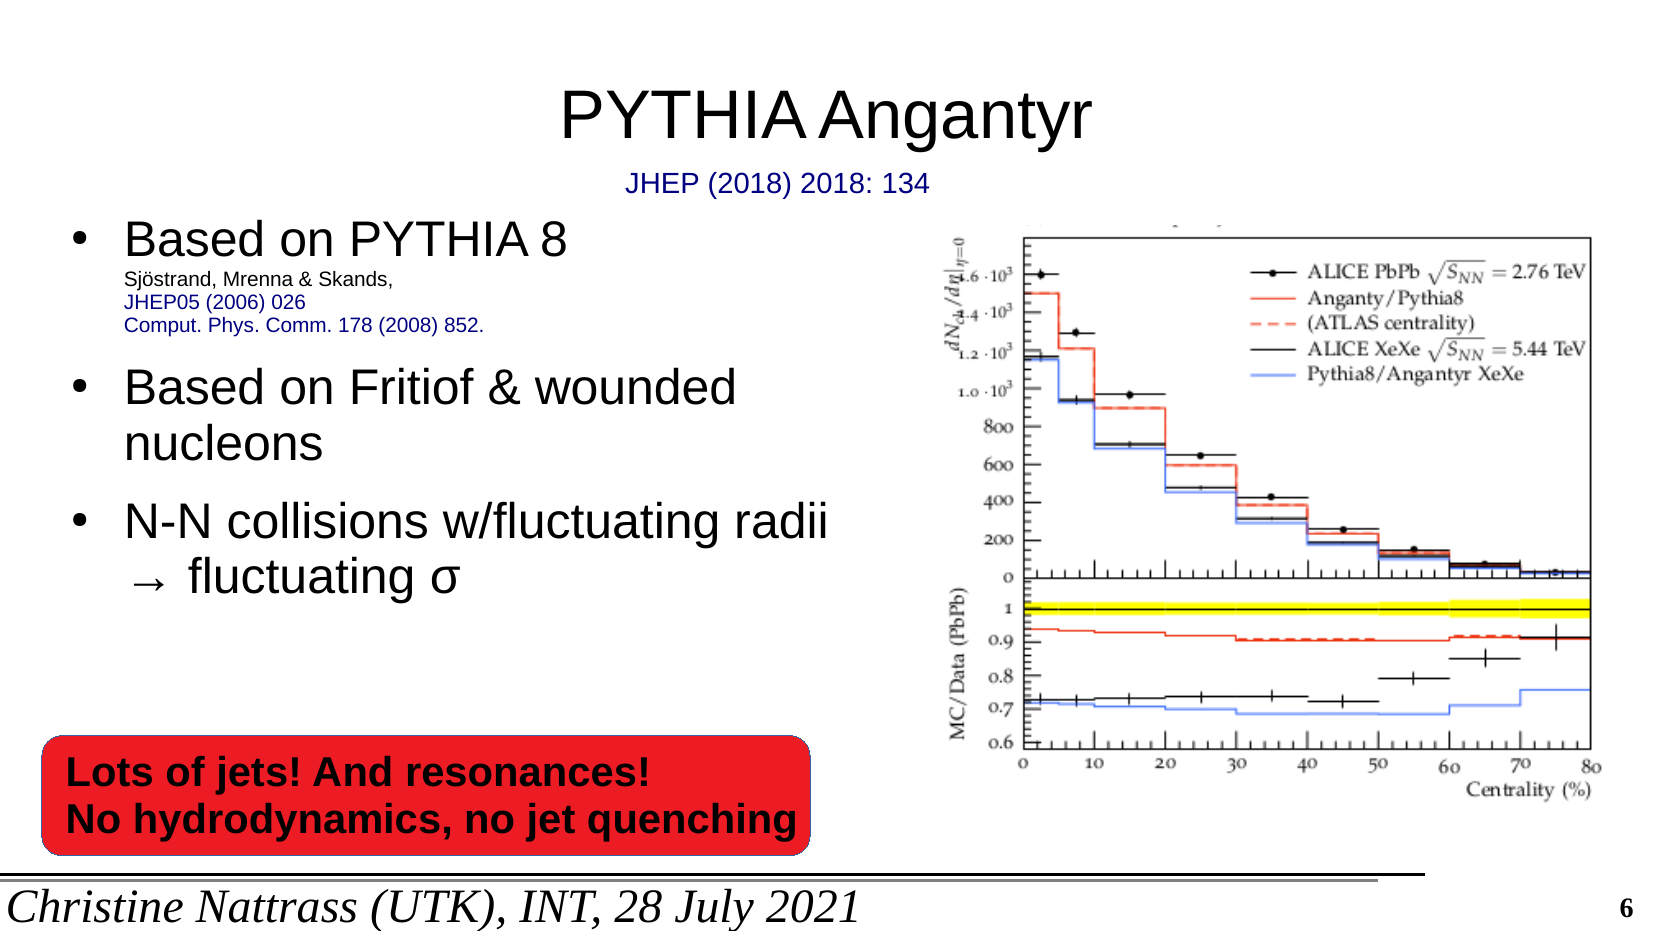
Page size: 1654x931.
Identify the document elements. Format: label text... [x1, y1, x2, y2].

list Based on PYTHIA 8 Sjöstrand, Mrenna & Skands, JHEP05 (2006) 026 Comput. Phys. Comm. 178 (2008) 852. Based on Fritiof & wounded nucleons N-N collisions w/fluctuating radii → fluctuating σ [53, 211, 886, 752]
text_box JHEP (2018) 2018: 134 [586, 160, 970, 208]
text_box [41, 735, 804, 852]
text_box Lots of jets! And resonances! No hydrodynamics, no jet quenching [50, 741, 826, 853]
picture [915, 225, 1606, 811]
title PYTHIA Angantyr [82, 37, 1571, 193]
